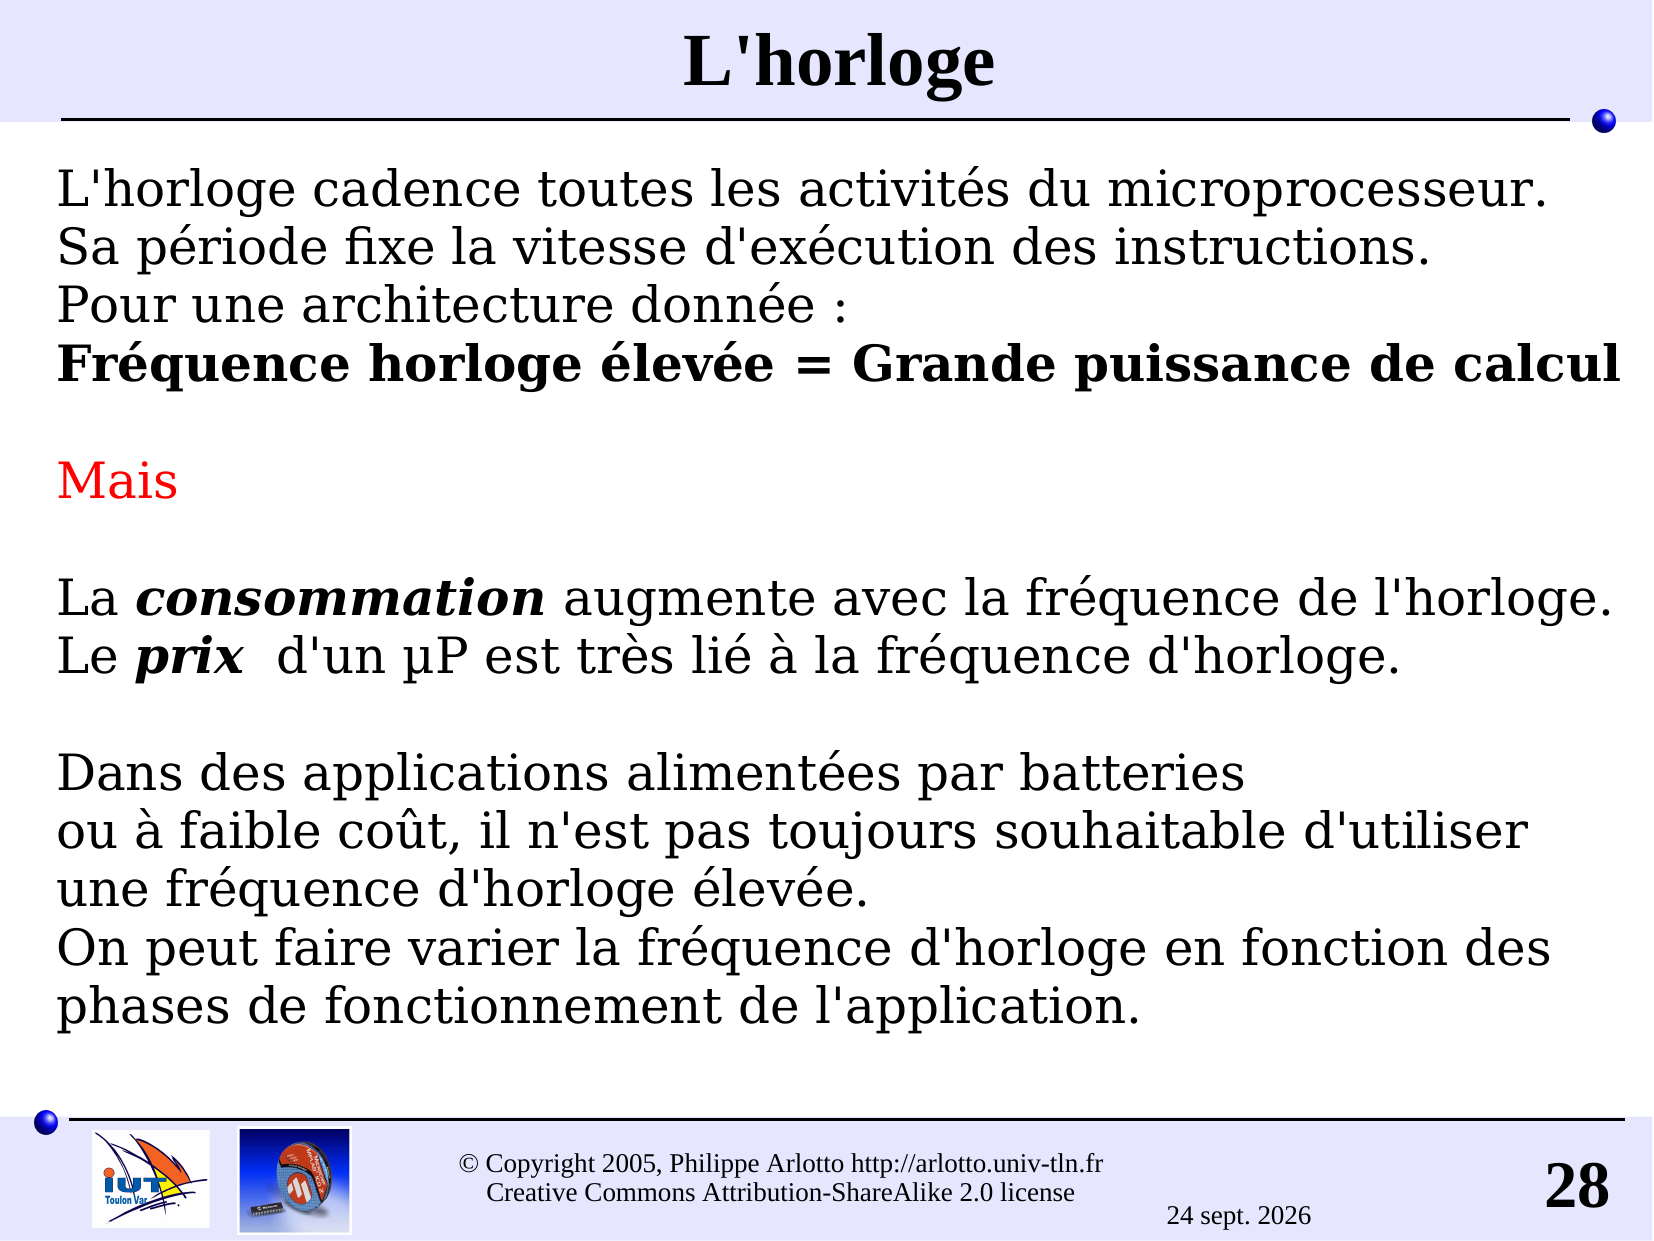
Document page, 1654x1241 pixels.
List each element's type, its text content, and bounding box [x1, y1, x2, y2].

picture [237, 1126, 352, 1235]
title L'horloge [95, 14, 1585, 107]
text_box L'horloge cadence toutes les activités du microprocesseur. Sa période fixe la vitesse d'exécution des instructions. Pour une architecture donnée : Fréquence horloge élevée = Grande puissance de calcul Mais La consommation augmente avec la fréquence de l'horloge. Le prix d'un µP est très lié à la fréquence d'horloge. Dans des applications alimentées par batteries ou à faible coût, il n'est pas toujours souhaitable d'utiliser une fréquence d'horloge élevée. On peut faire varier la fréquence d'horloge en fonction des phases de fonctionnement de l'application. [55, 159, 1623, 1036]
